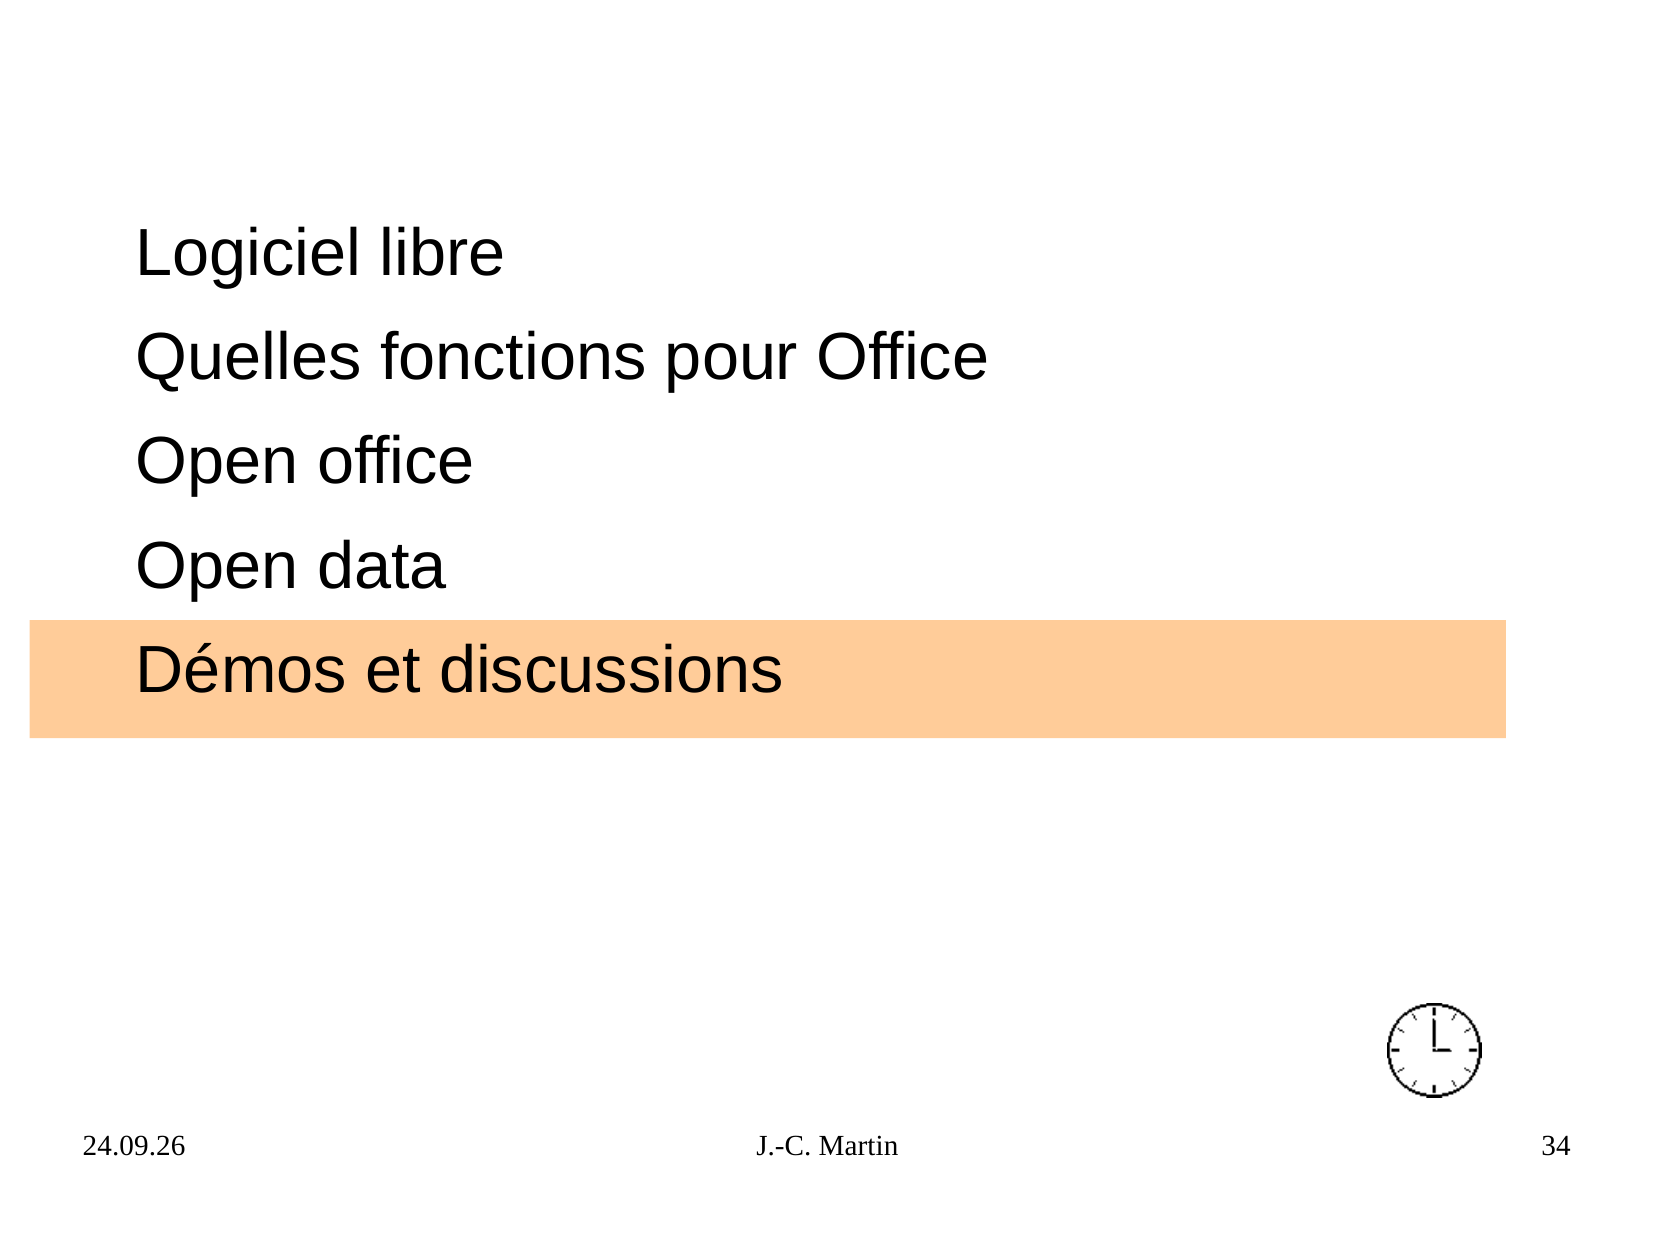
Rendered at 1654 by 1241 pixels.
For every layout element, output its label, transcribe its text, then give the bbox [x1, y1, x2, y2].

picture [1387, 1003, 1482, 1098]
text_box [29, 620, 118, 739]
list Logiciel libre Quelles fonctions pour Office Open office Open data Démos et discussions [118, 214, 1607, 1034]
